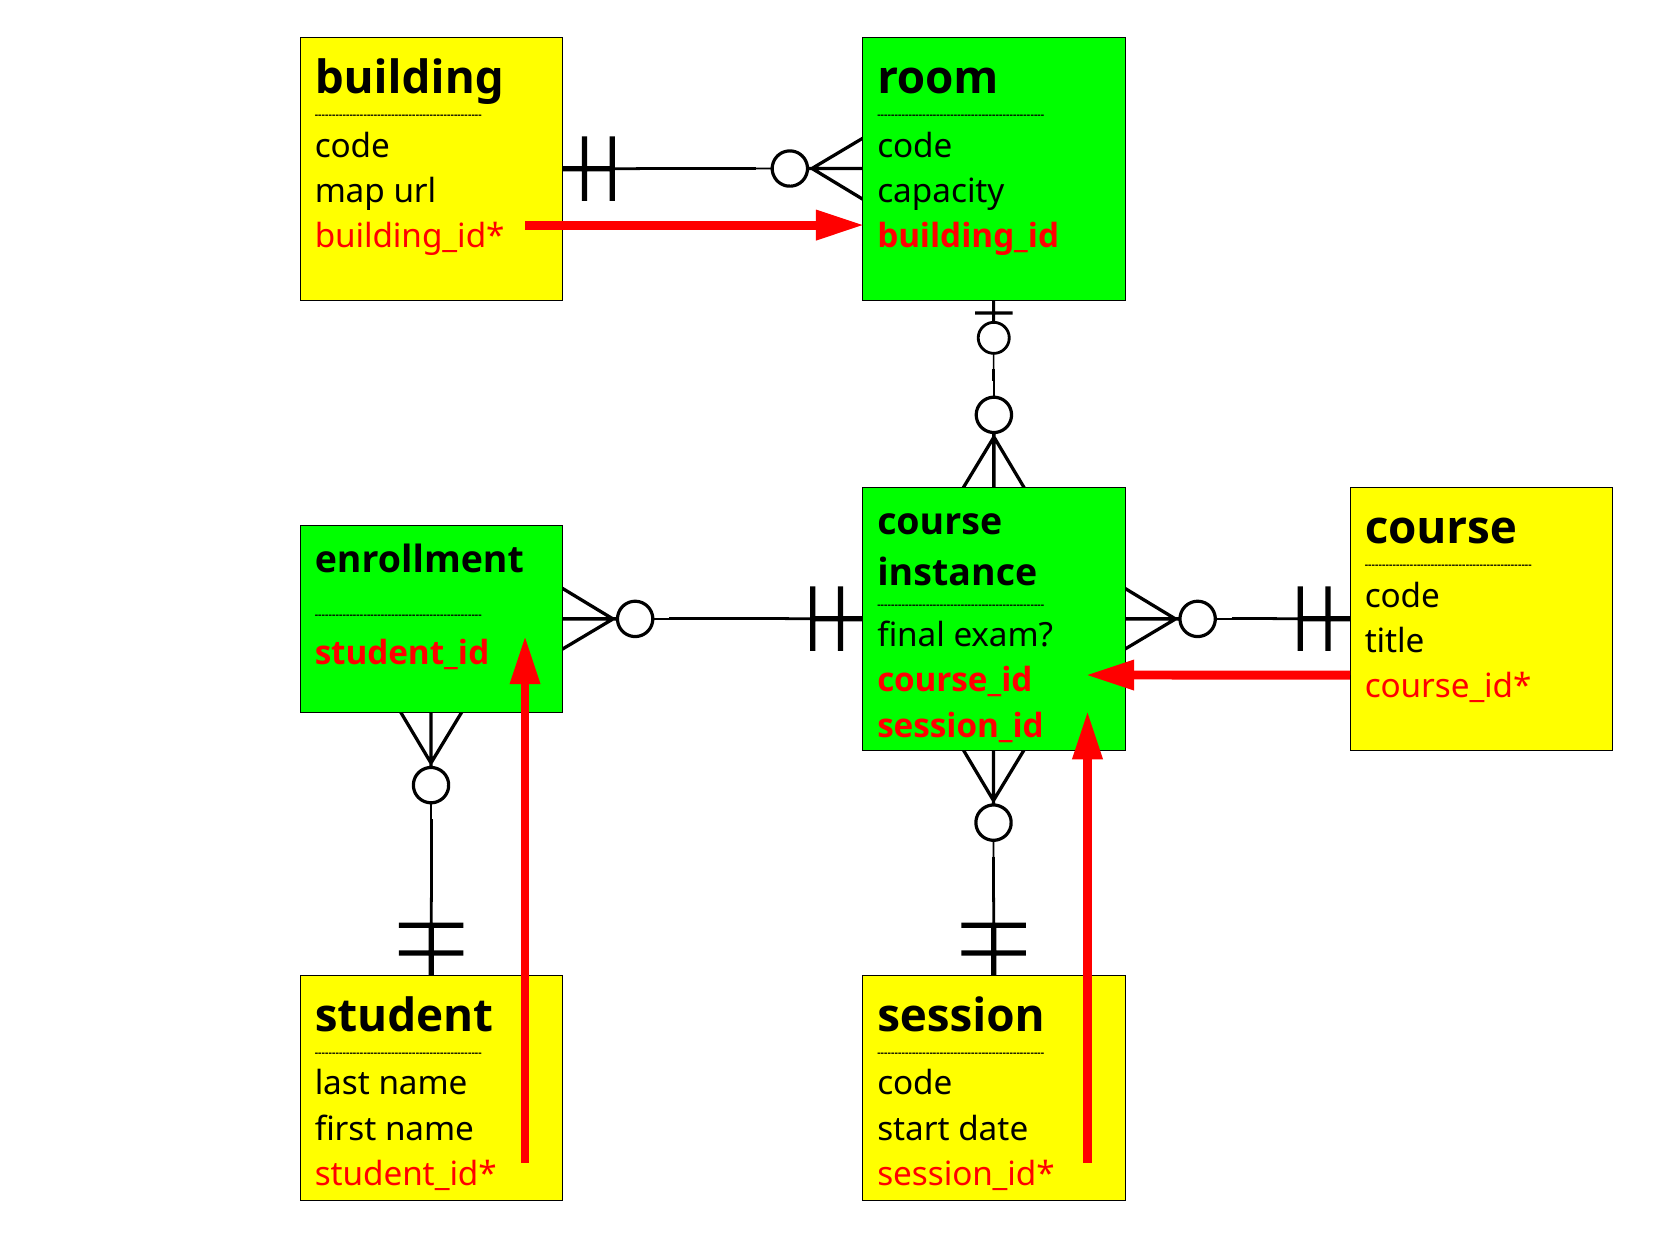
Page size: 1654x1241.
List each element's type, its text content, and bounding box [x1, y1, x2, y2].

text_box enrollment ------------------------------------------------ student_id [300, 525, 563, 713]
text_box session ------------------------------------------------ code start date session_id* [862, 975, 1126, 1201]
text_box room ------------------------------------------------ code capacity building_id [862, 37, 1126, 301]
text_box building ------------------------------------------------ code map url building_id* [300, 37, 563, 301]
text_box student ------------------------------------------------ last name first name student_id* [300, 975, 563, 1201]
text_box course ------------------------------------------------ code title course_id* [1350, 487, 1613, 751]
text_box course instance ------------------------------------------------ final exam? course_id session_id [862, 487, 1126, 751]
